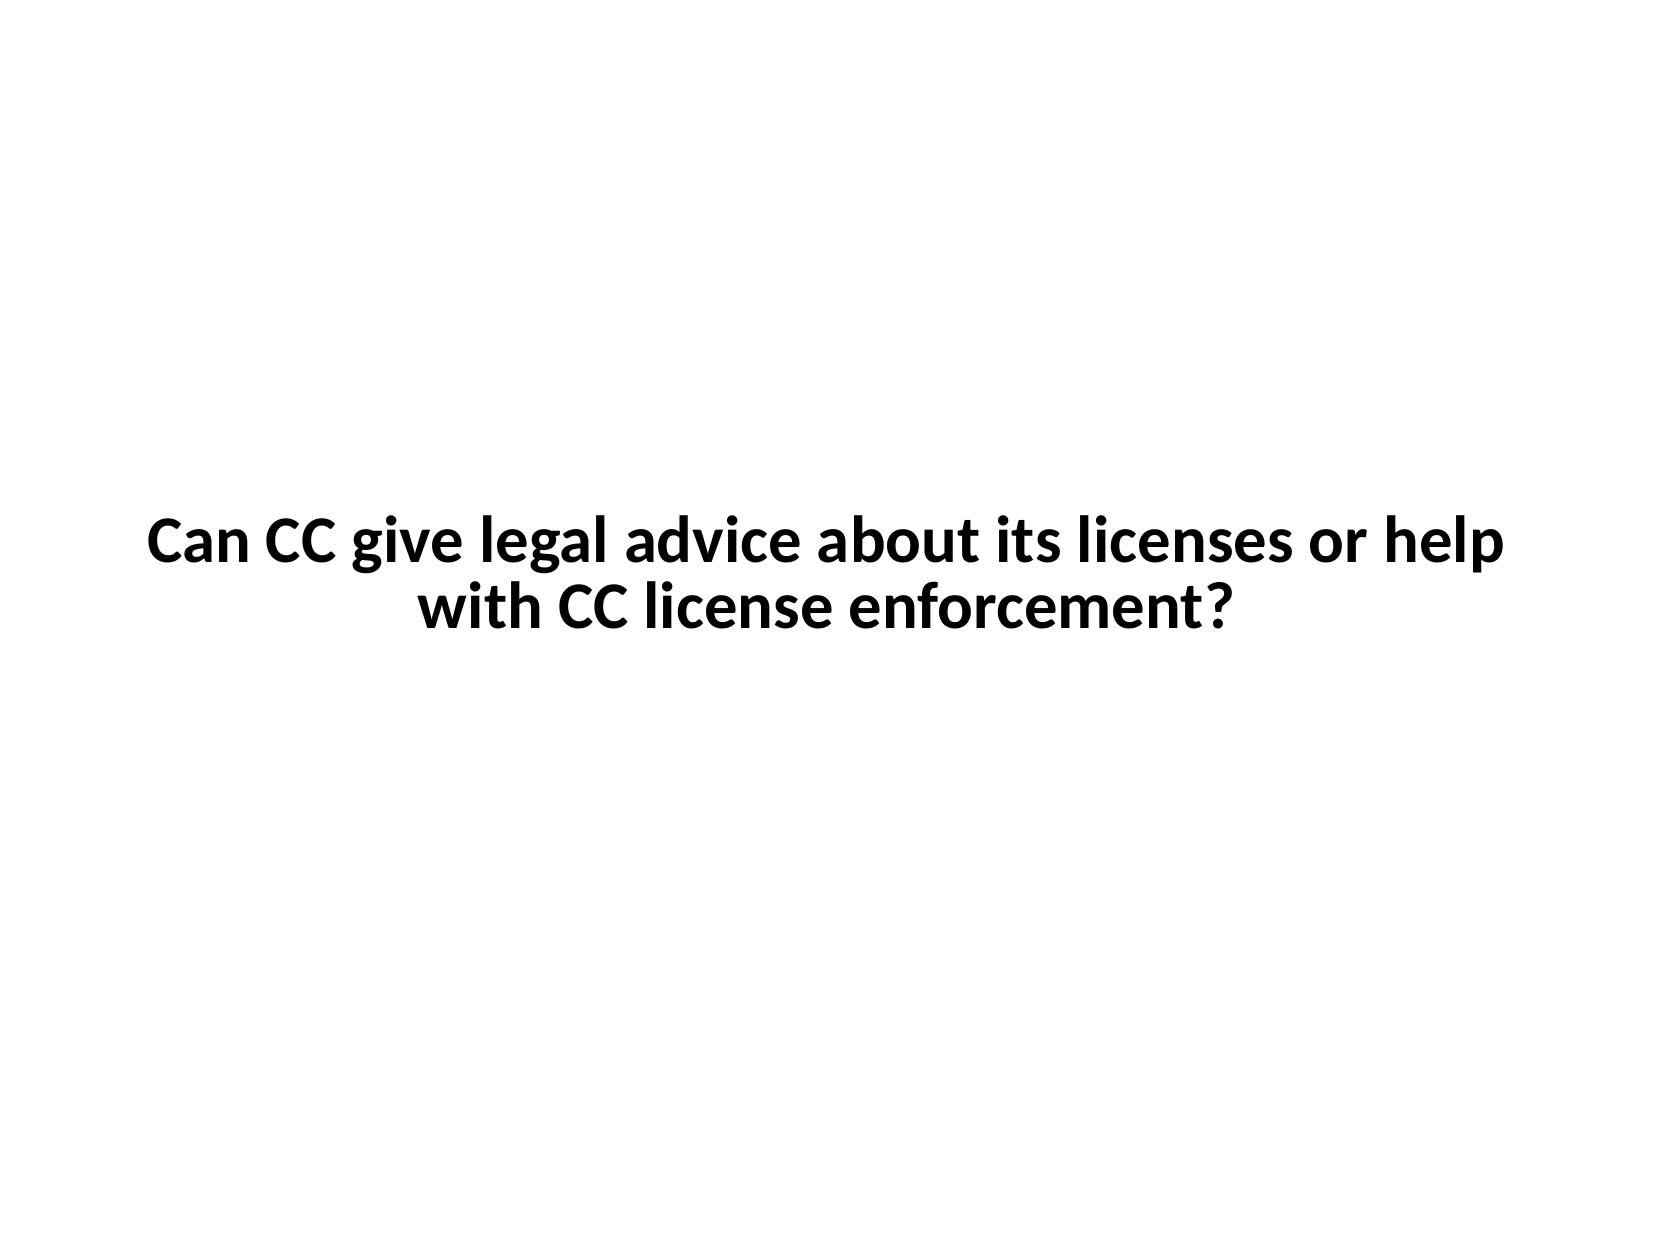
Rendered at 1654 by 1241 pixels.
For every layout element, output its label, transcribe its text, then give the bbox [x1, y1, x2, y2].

subtitle Can CC give legal advice about its licenses or help with CC license enforcement? [82, 56, 1571, 1102]
